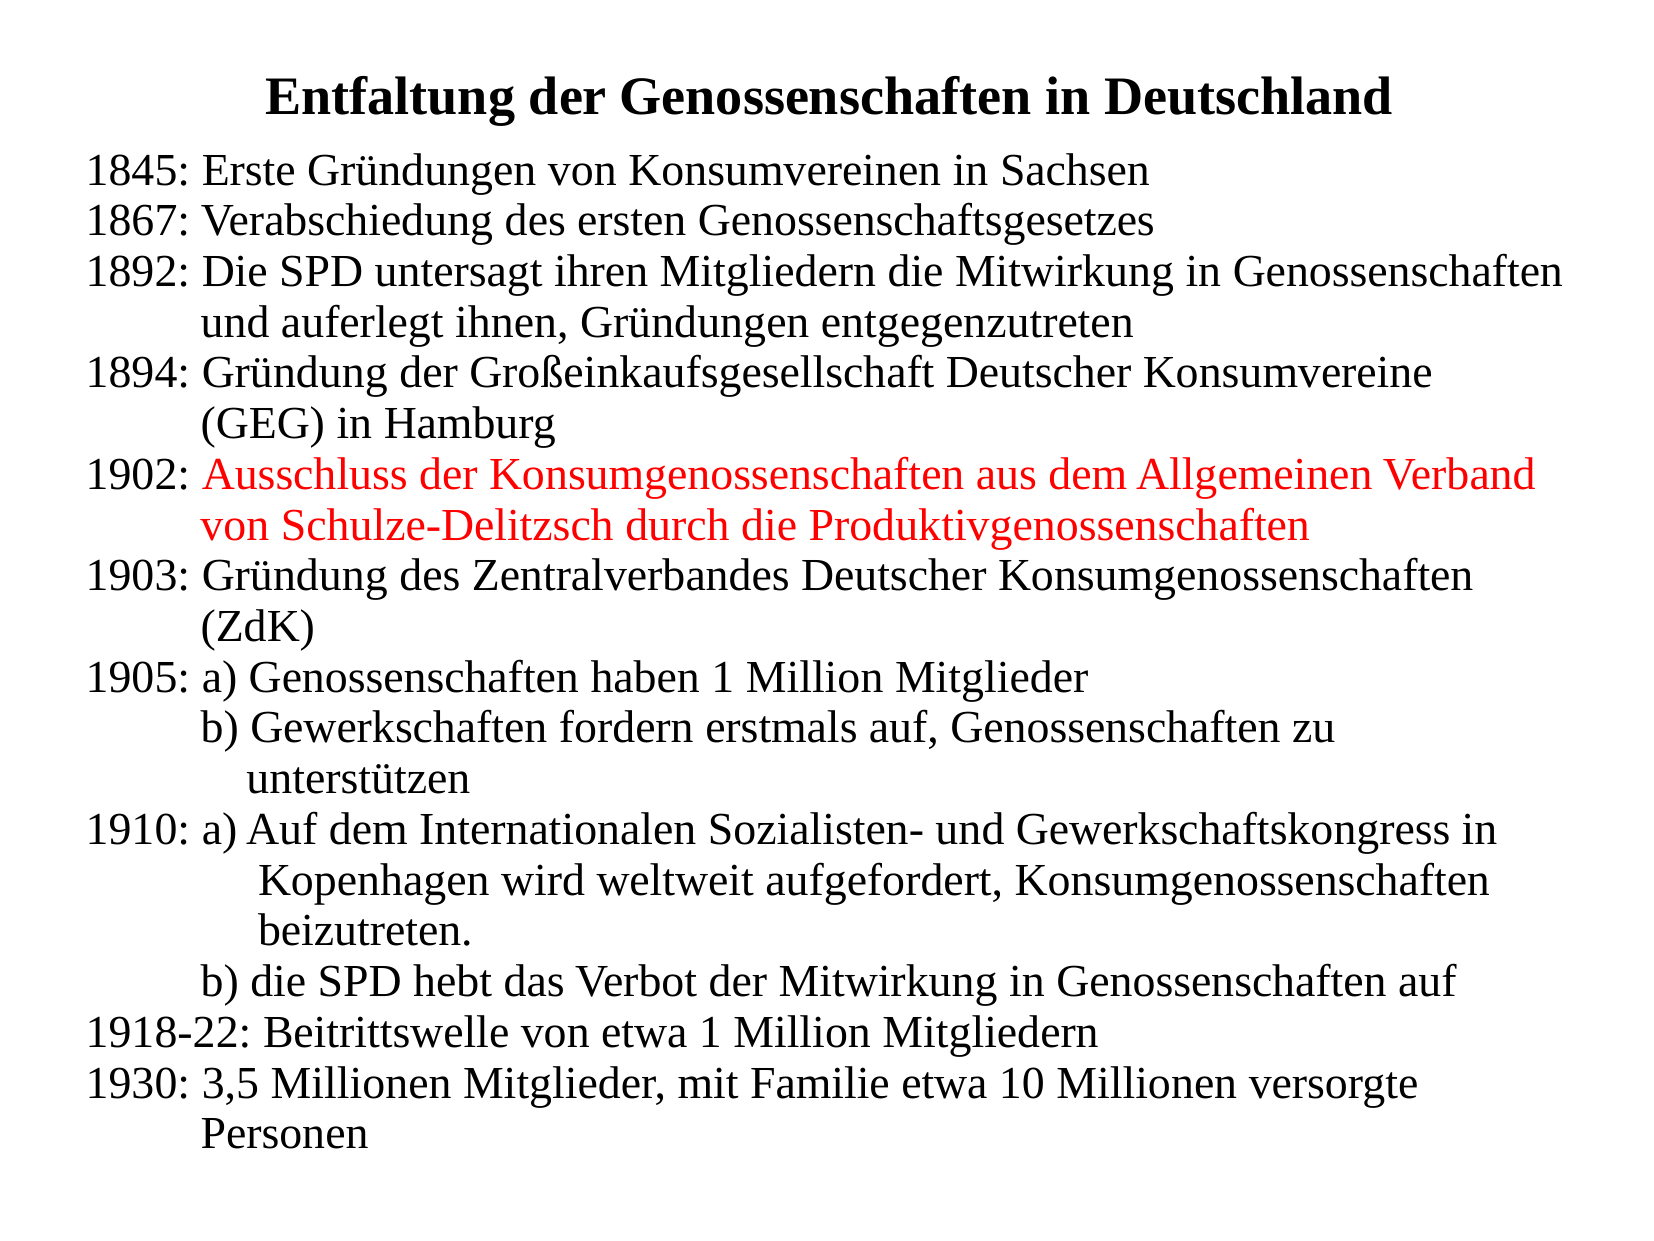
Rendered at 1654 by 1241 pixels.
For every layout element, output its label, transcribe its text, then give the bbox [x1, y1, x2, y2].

text_box Entfaltung der Genossenschaften in Deutschland 1845: Erste Gründungen von Konsumvereinen in Sachsen 1867: Verabschiedung des ersten Genossenschaftsgesetzes 1892: Die SPD untersagt ihren Mitgliedern die Mitwirkung in Genossenschaften und auferlegt ihnen, Gründungen entgegenzutreten 1894: Gründung der Großeinkaufsgesellschaft Deutscher Konsumvereine (GEG) in Hamburg 1902: Ausschluss der Konsumgenossenschaften aus dem Allgemeinen Verband von Schulze-Delitzsch durch die Produktivgenossenschaften 1903: Gründung des Zentralverbandes Deutscher Konsumgenossenschaften (ZdK) 1905: a) Genossenschaften haben 1 Million Mitglieder b) Gewerkschaften fordern erstmals auf, Genossenschaften zu unterstützen 1910: a) Auf dem Internationalen Sozialisten- und Gewerkschaftskongress in Kopenhagen wird weltweit aufgefordert, Konsumgenossenschaften beizutreten. b) die SPD hebt das Verbot der Mitwirkung in Genossenschaften auf 1918-22: Beitrittswelle von etwa 1 Million Mitgliedern 1930: 3,5 Millionen Mitglieder, mit Familie etwa 10 Millionen versorgte Personen [70, 59, 1589, 1167]
